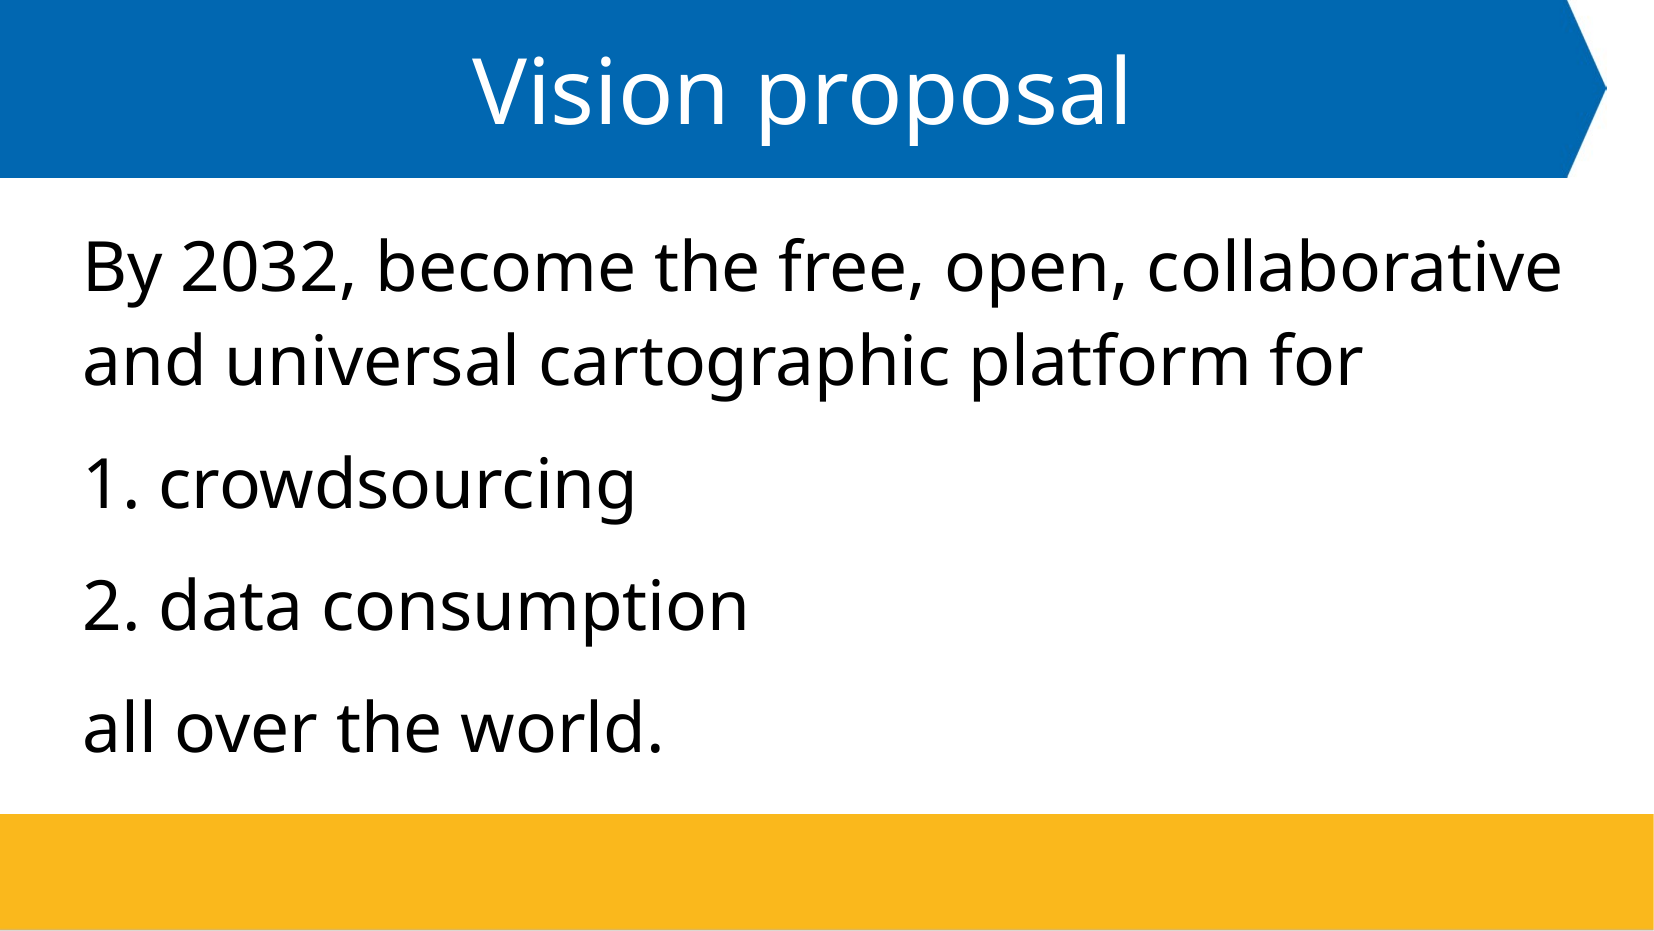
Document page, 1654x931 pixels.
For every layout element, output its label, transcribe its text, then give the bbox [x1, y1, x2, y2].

title Vision proposal [59, 23, 1548, 154]
picture [0, 814, 1654, 931]
list By 2032, become the free, open, collaborative and universal cartographic platform for 1. crowdsourcing 2. data consumption all over the world. [82, 217, 1571, 780]
picture [0, 0, 1607, 178]
